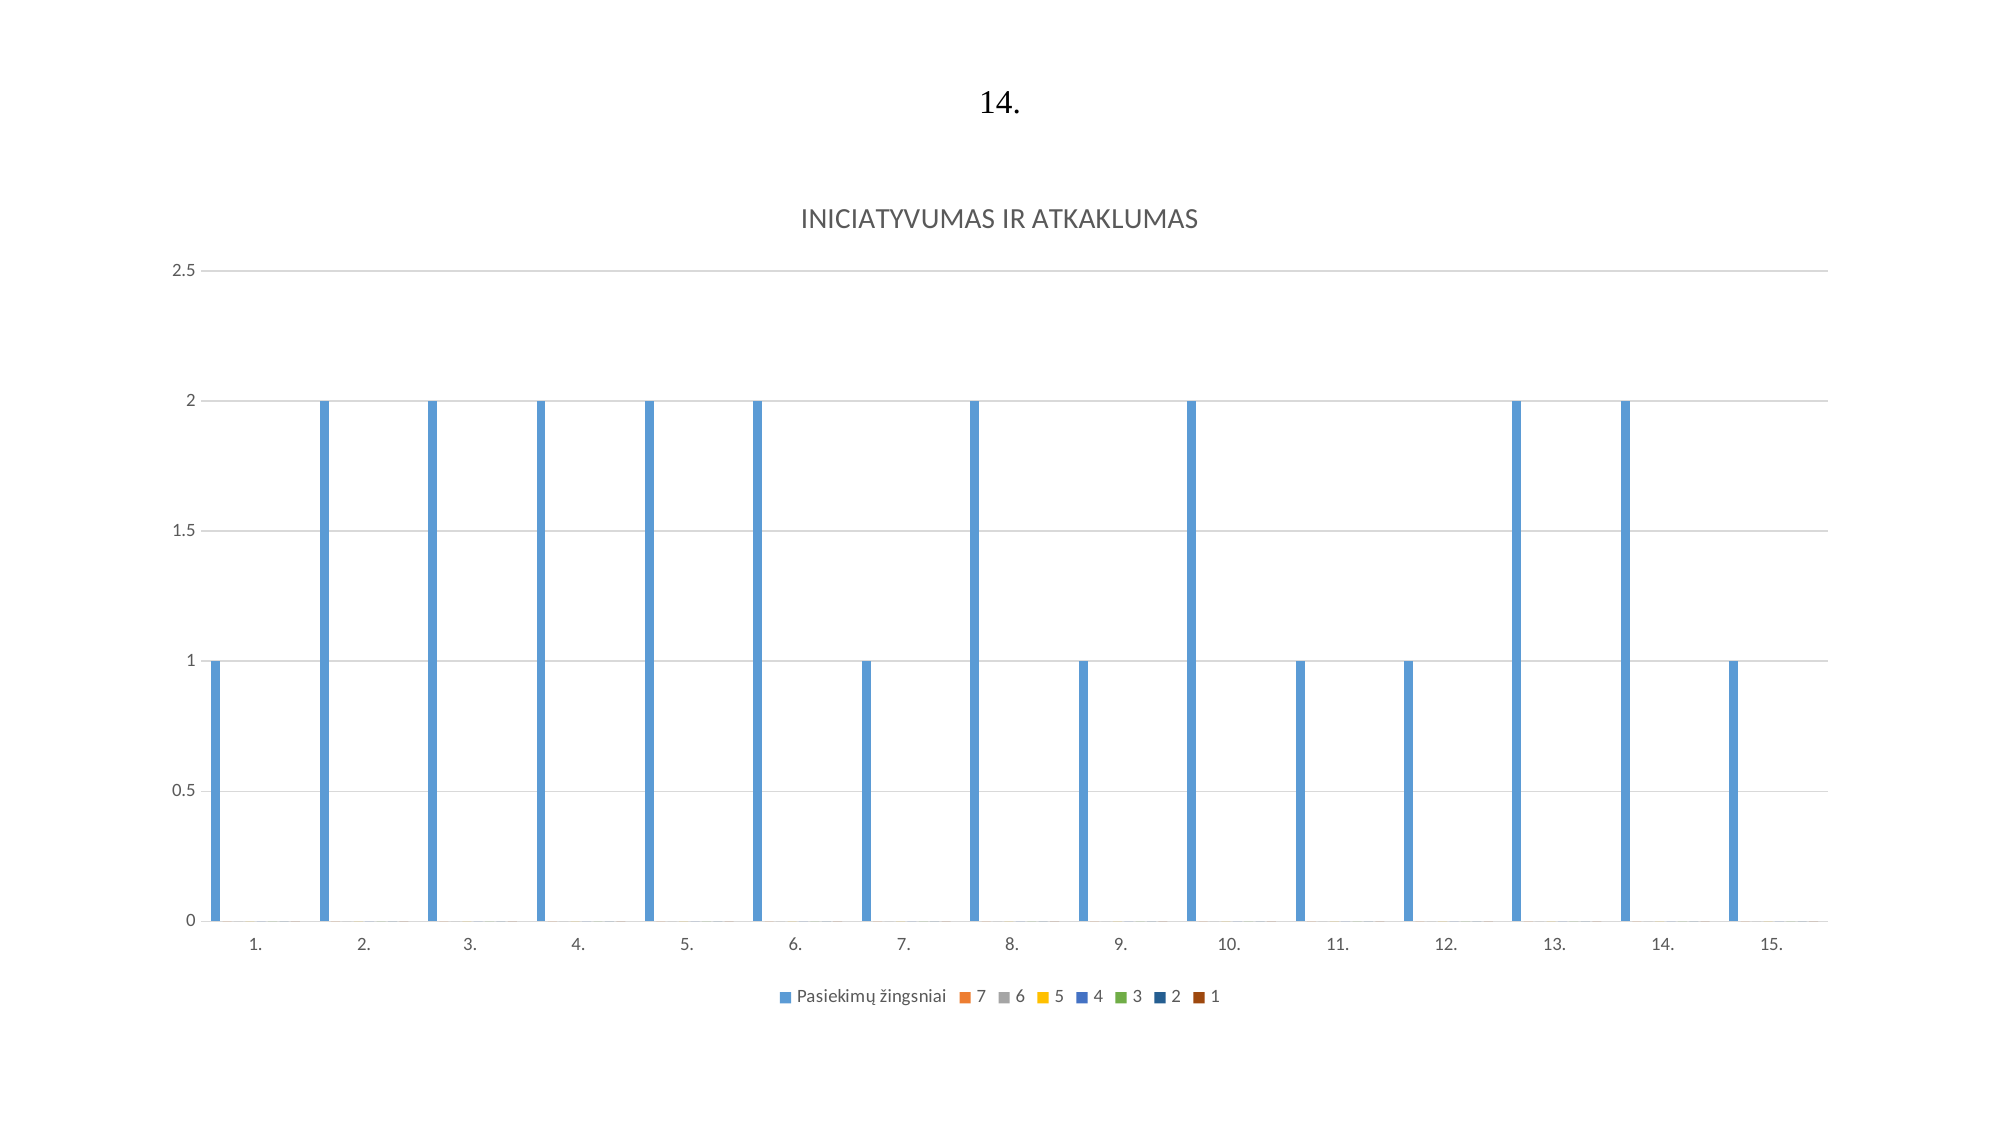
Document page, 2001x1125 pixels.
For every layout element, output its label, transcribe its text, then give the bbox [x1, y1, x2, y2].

title 14. [137, 59, 1863, 146]
chart [137, 173, 1863, 1014]
